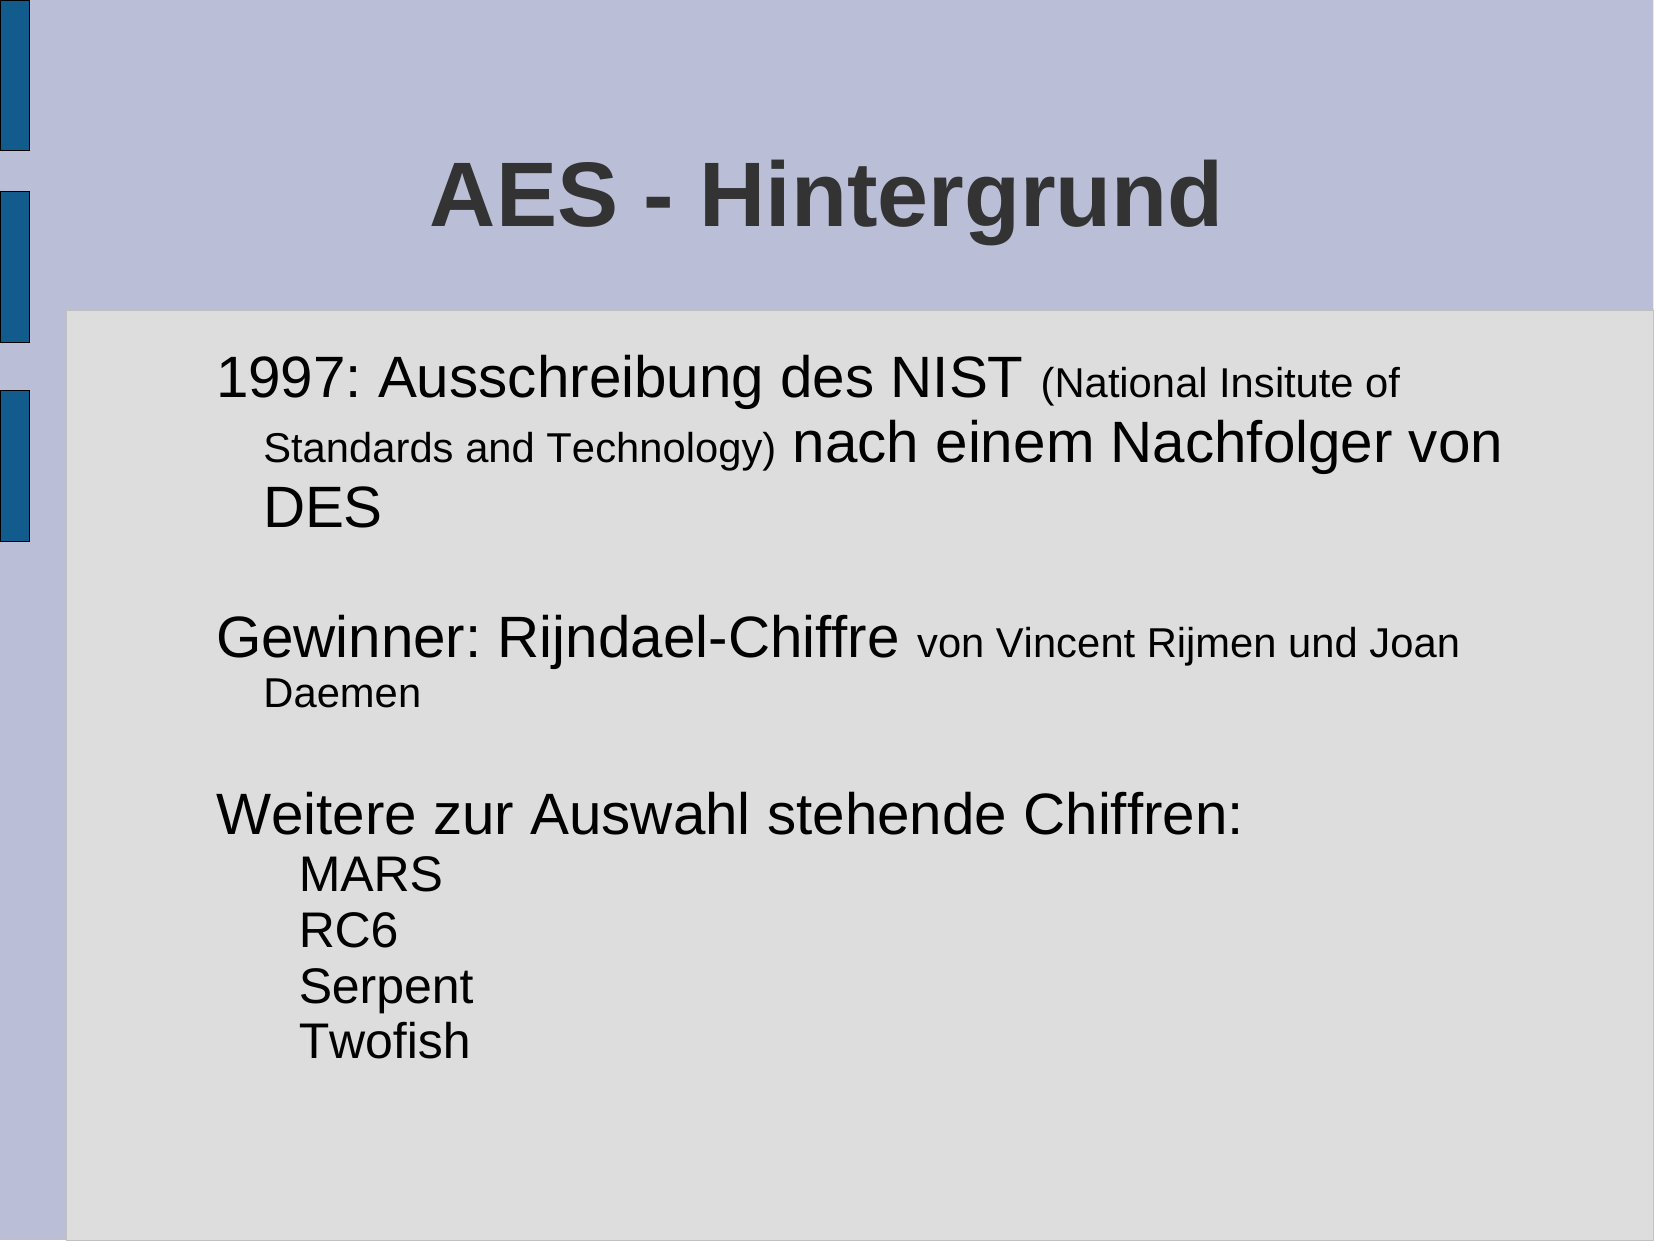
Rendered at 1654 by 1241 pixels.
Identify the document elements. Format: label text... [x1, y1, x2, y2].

list 1997: Ausschreibung des NIST (National Insitute of Standards and Technology) nach einem Nachfolger von DES Gewinner: Rijndael-Chiffre von Vincent Rijmen und Joan Daemen Weitere zur Auswahl stehende Chiffren: MARS RC6 Serpent Twofish [121, 344, 1534, 1127]
title AES - Hintergrund [121, 91, 1534, 299]
